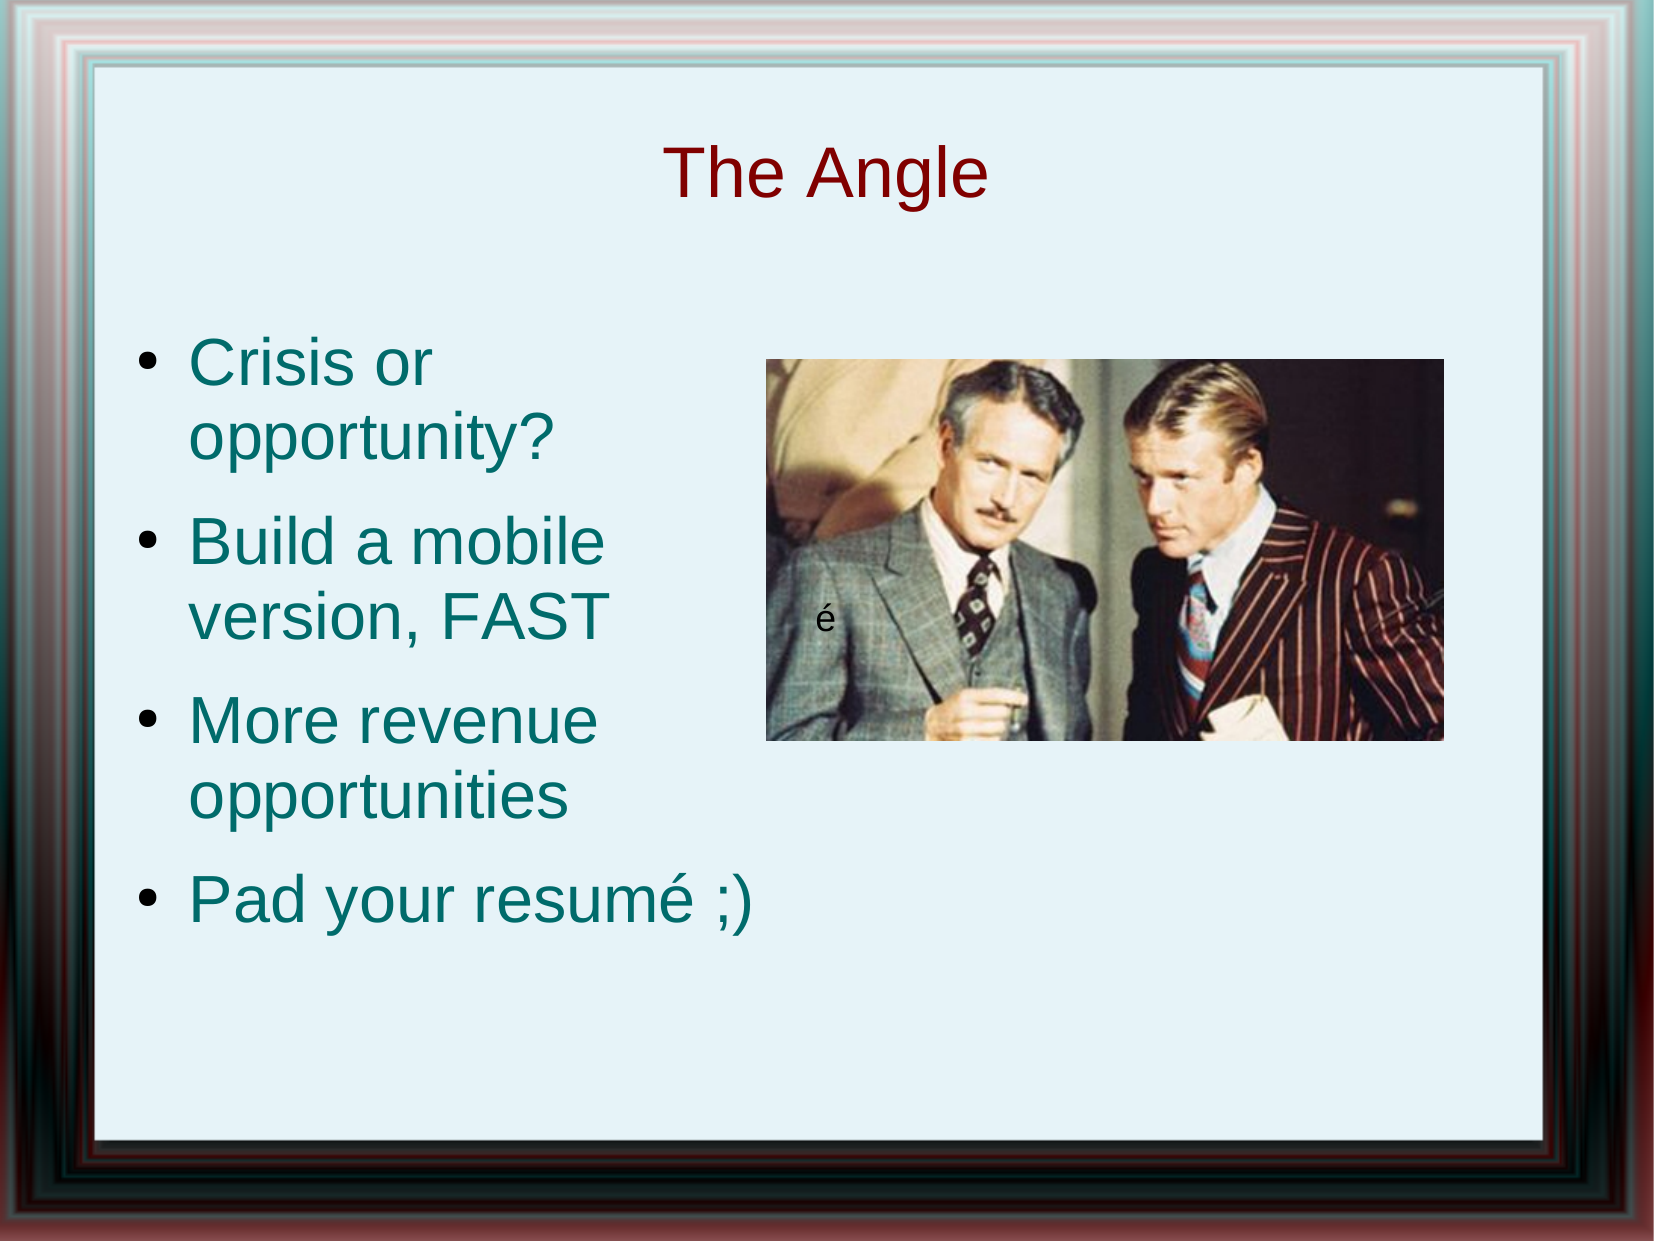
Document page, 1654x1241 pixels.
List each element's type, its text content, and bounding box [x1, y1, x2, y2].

list Crisis or opportunity? Build a mobile version, FAST More revenue opportunities Pad your resumé ;) [118, 324, 796, 1045]
picture [0, 0, 1654, 1241]
title The Angle [118, 88, 1536, 257]
text_box é [800, 590, 852, 648]
